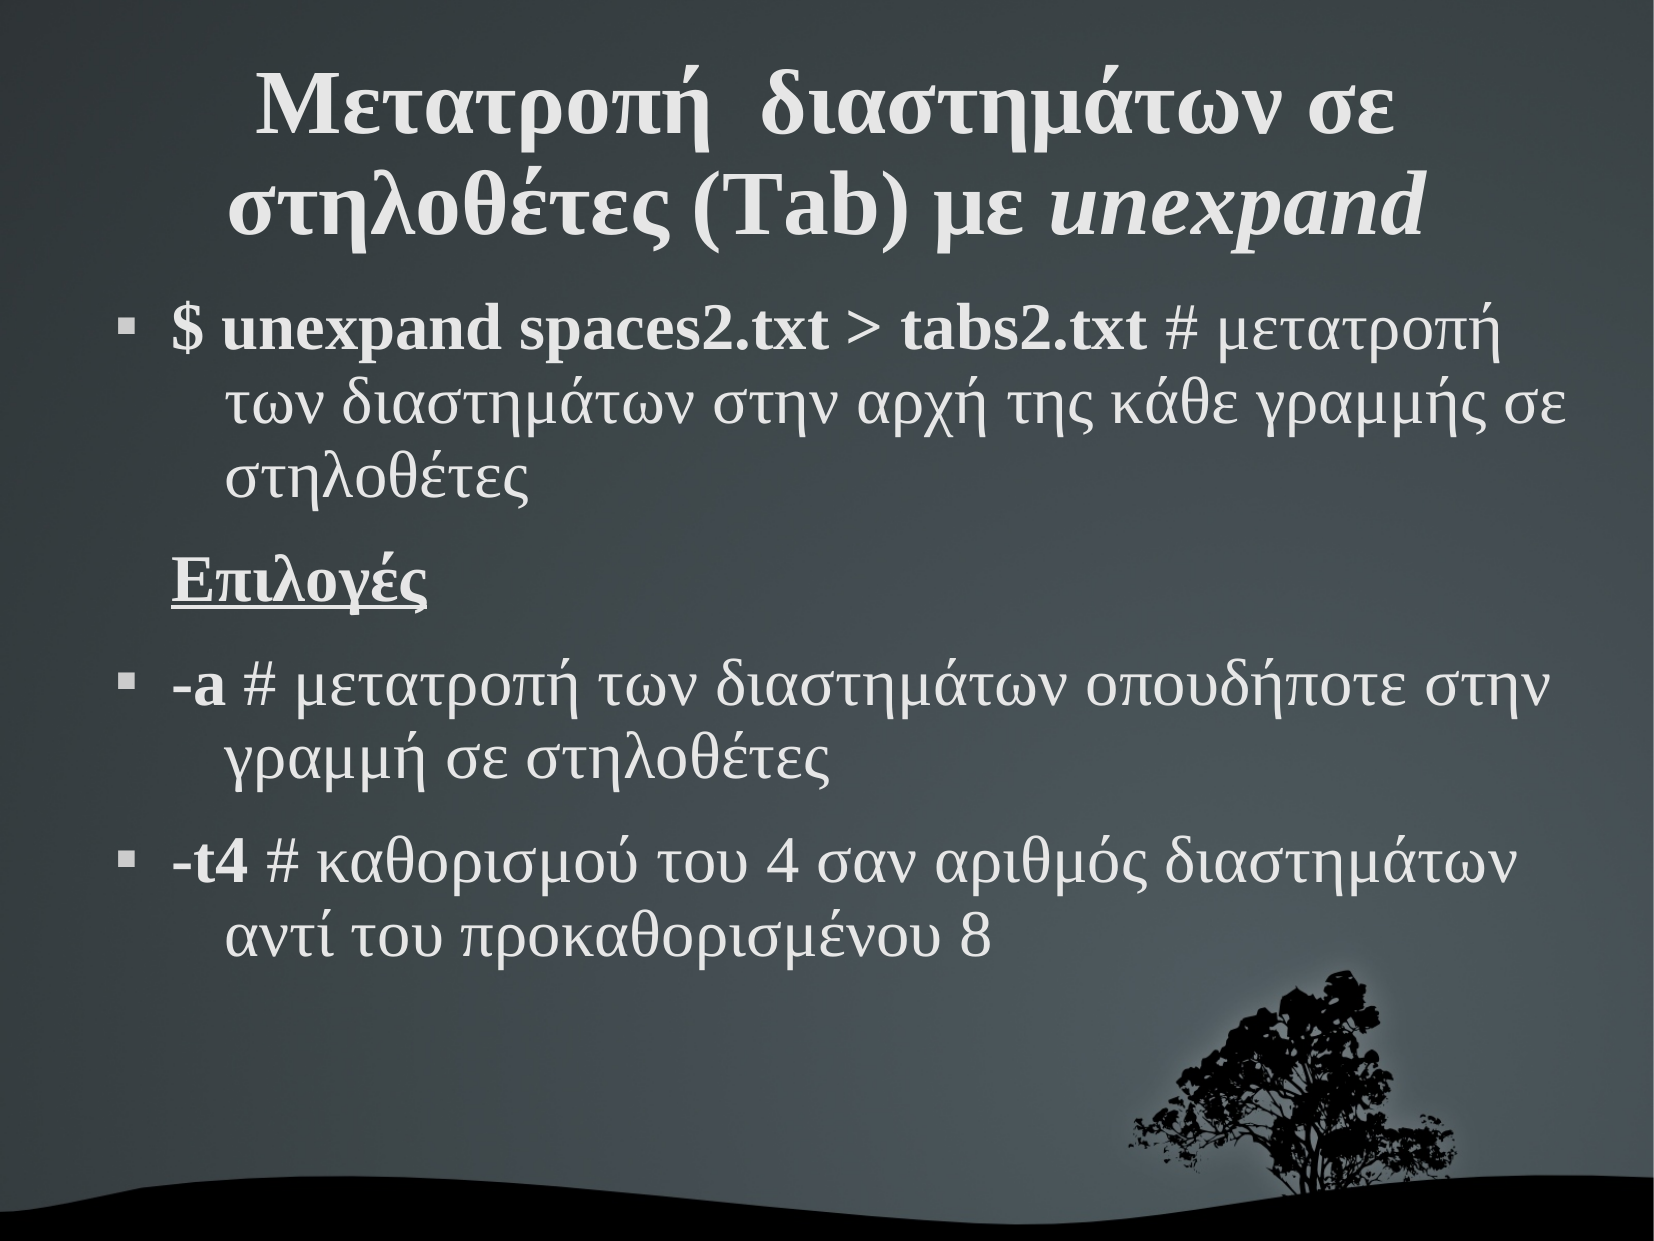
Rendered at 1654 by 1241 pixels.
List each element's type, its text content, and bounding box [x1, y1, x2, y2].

list $ unexpand spaces2.txt > tabs2.txt # μετατροπή των διαστημάτων στην αρχή της κάθε γραμμής σε στηλοθέτες Επιλογές -a # μετατροπή των διαστημάτων οπουδήποτε στην γραμμή σε στηλοθέτες -t4 # καθορισμού του 4 σαν αριθμός διαστημάτων αντί του προκαθορισμένου 8 [82, 290, 1571, 1109]
picture [0, 0, 1654, 1241]
title Μετατροπή διαστημάτων σε στηλοθέτες (Tab) με unexpand [82, 33, 1571, 273]
